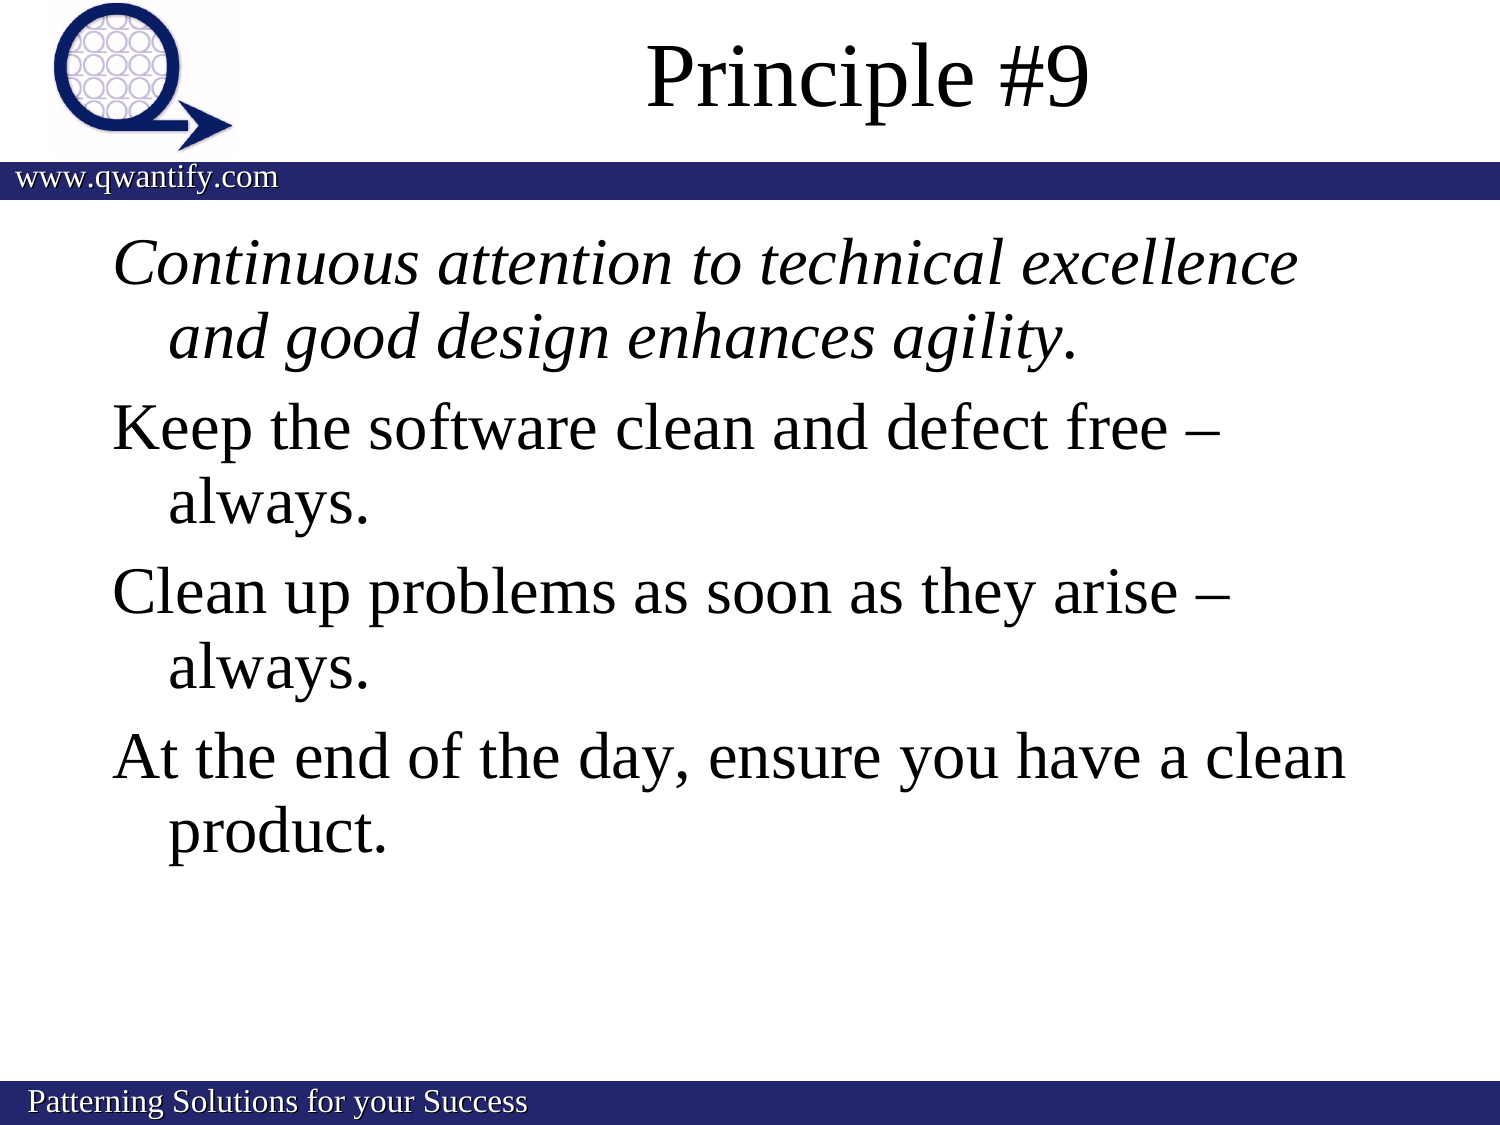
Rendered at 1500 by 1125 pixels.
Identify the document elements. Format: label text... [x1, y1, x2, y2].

picture [0, 1081, 1500, 1125]
title Principle #9 [287, 0, 1450, 193]
list Continuous attention to technical excellence and good design enhances agility. Keep the software clean and defect free – always. Clean up problems as soon as they arise – always. At the end of the day, ensure you have a clean product. [112, 224, 1388, 1076]
picture [0, 162, 1500, 200]
picture [50, 0, 238, 157]
